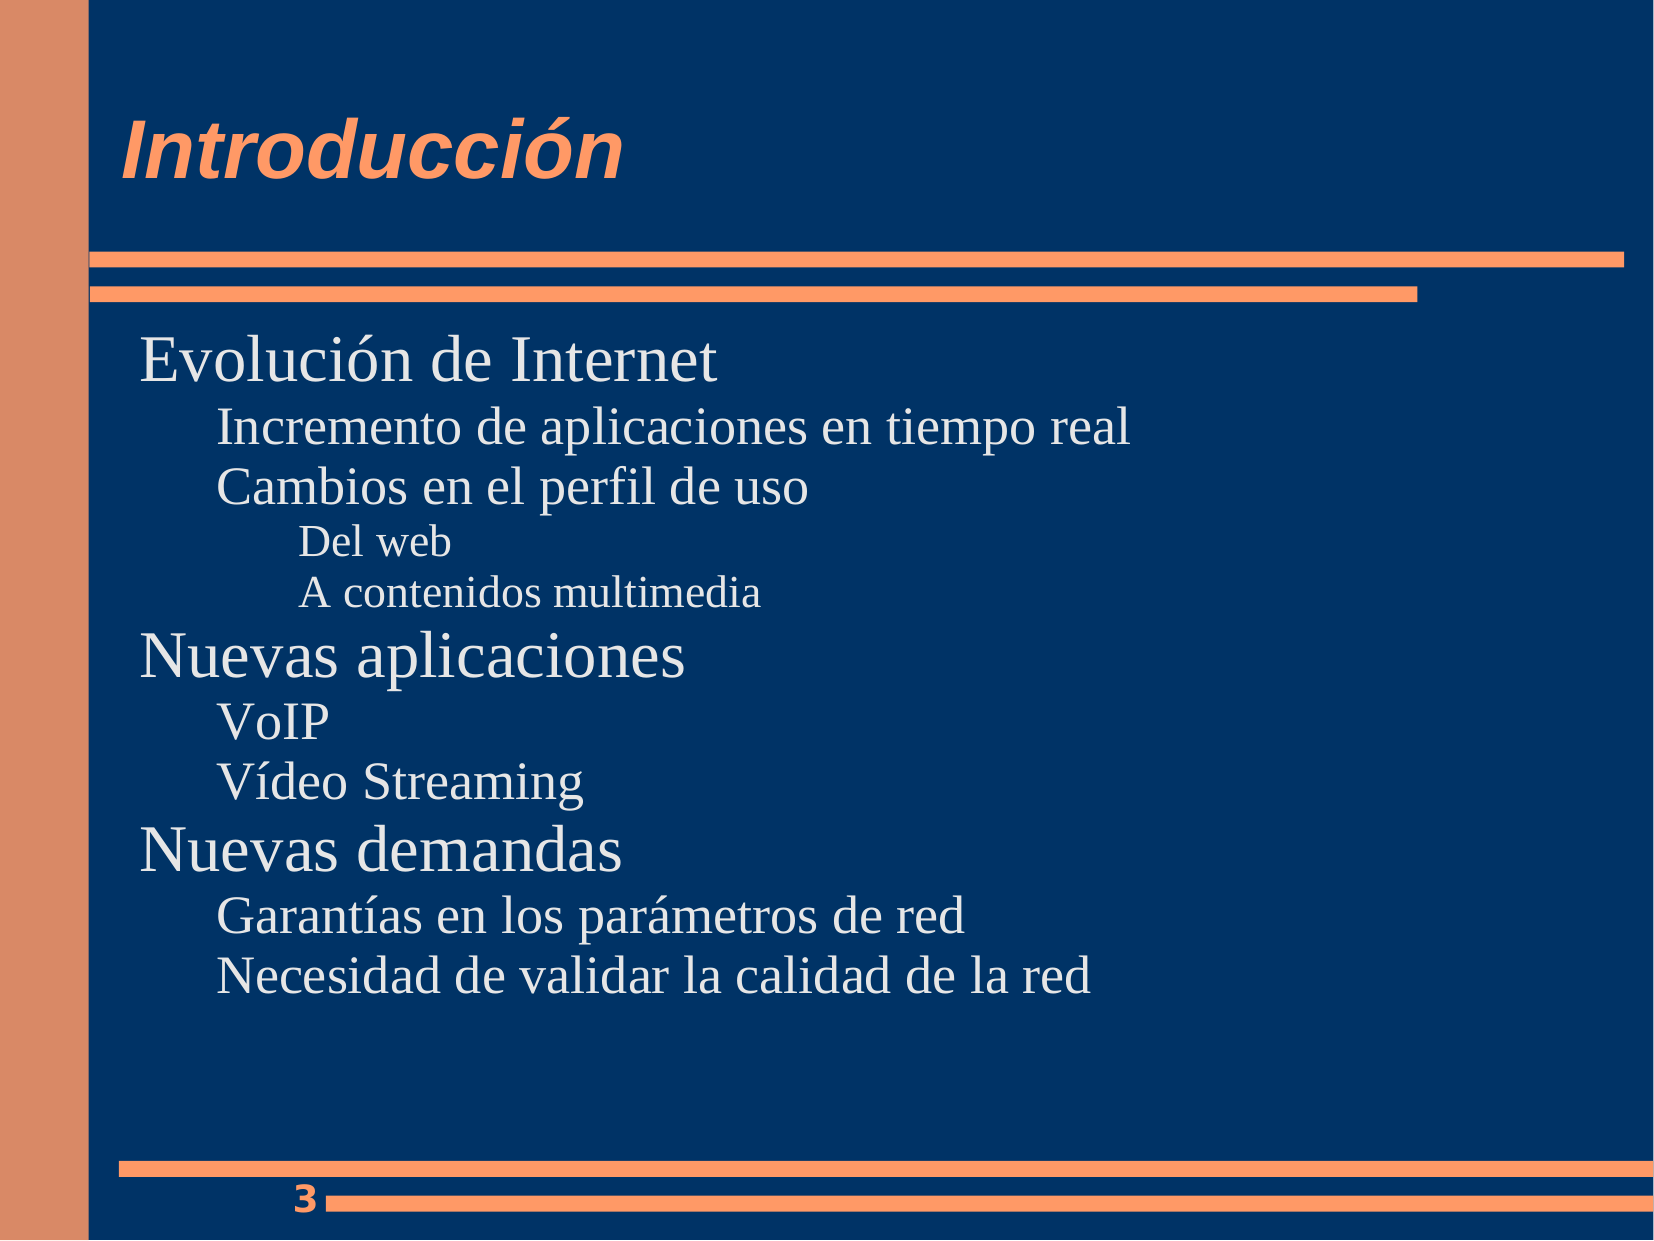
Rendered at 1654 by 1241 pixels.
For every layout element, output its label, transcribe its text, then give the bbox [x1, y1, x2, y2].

list Evolución de Internet Incremento de aplicaciones en tiempo real Cambios en el perfil de uso Del web A contenidos multimedia Nuevas aplicaciones VoIP Vídeo Streaming Nuevas demandas Garantías en los parámetros de red Necesidad de validar la calidad de la red [121, 322, 1561, 1141]
title Introducción [121, 46, 1534, 254]
